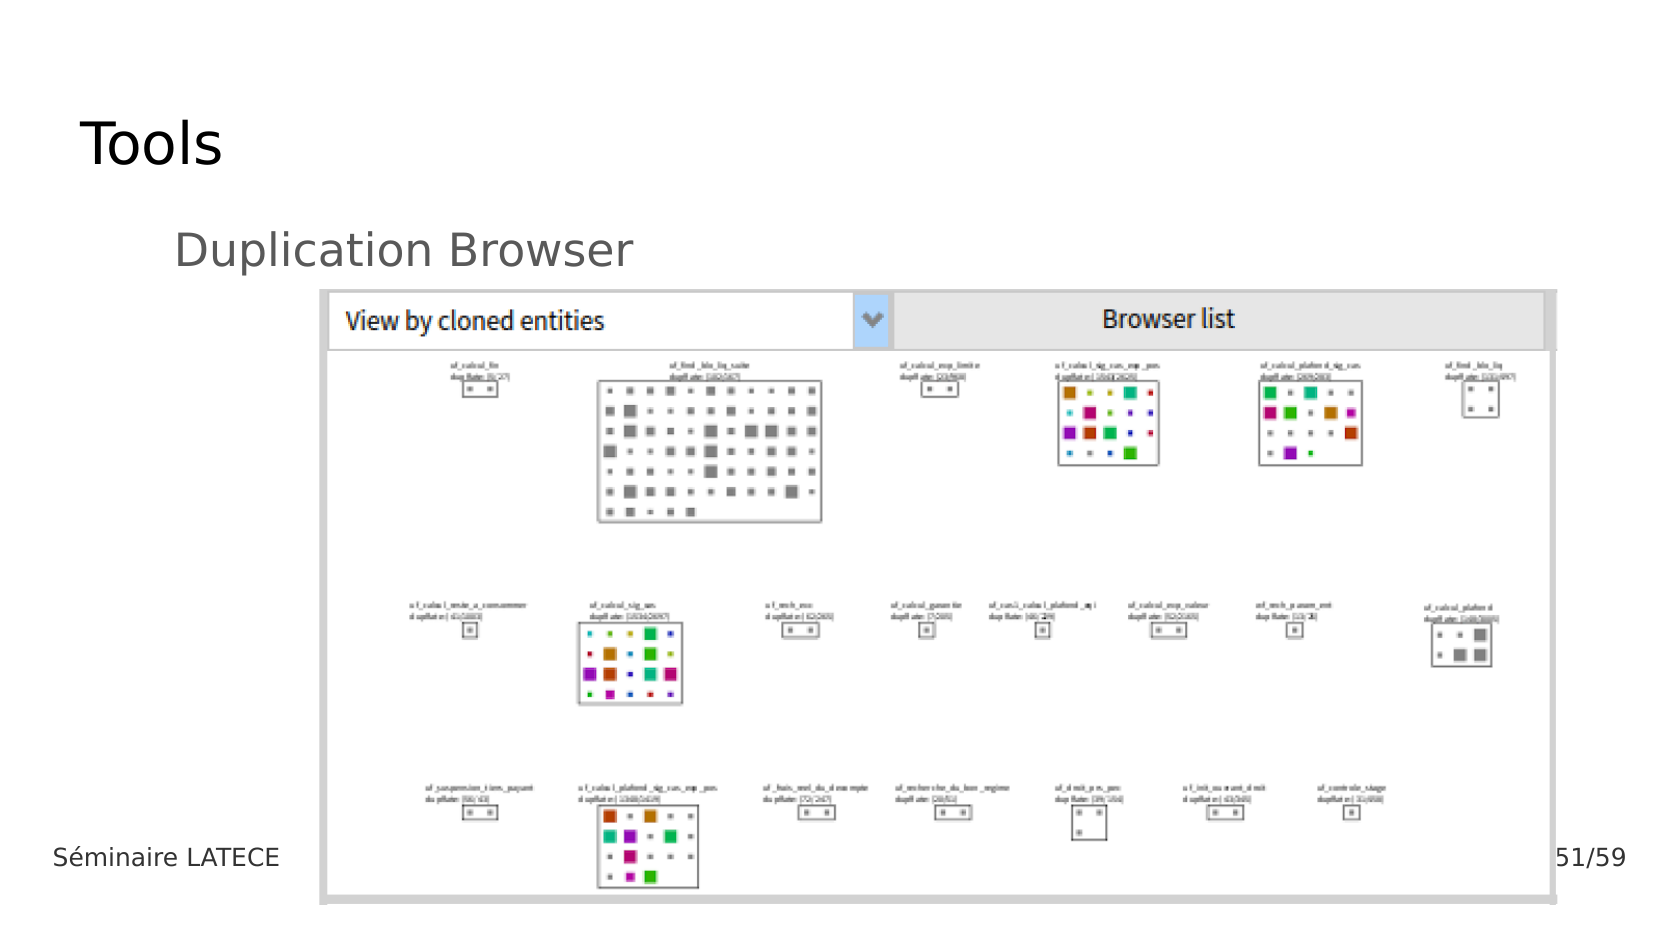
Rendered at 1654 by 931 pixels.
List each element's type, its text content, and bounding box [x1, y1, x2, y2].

picture [319, 289, 1558, 905]
title Tools [80, 97, 1479, 192]
list Duplication Browser [157, 223, 1578, 797]
